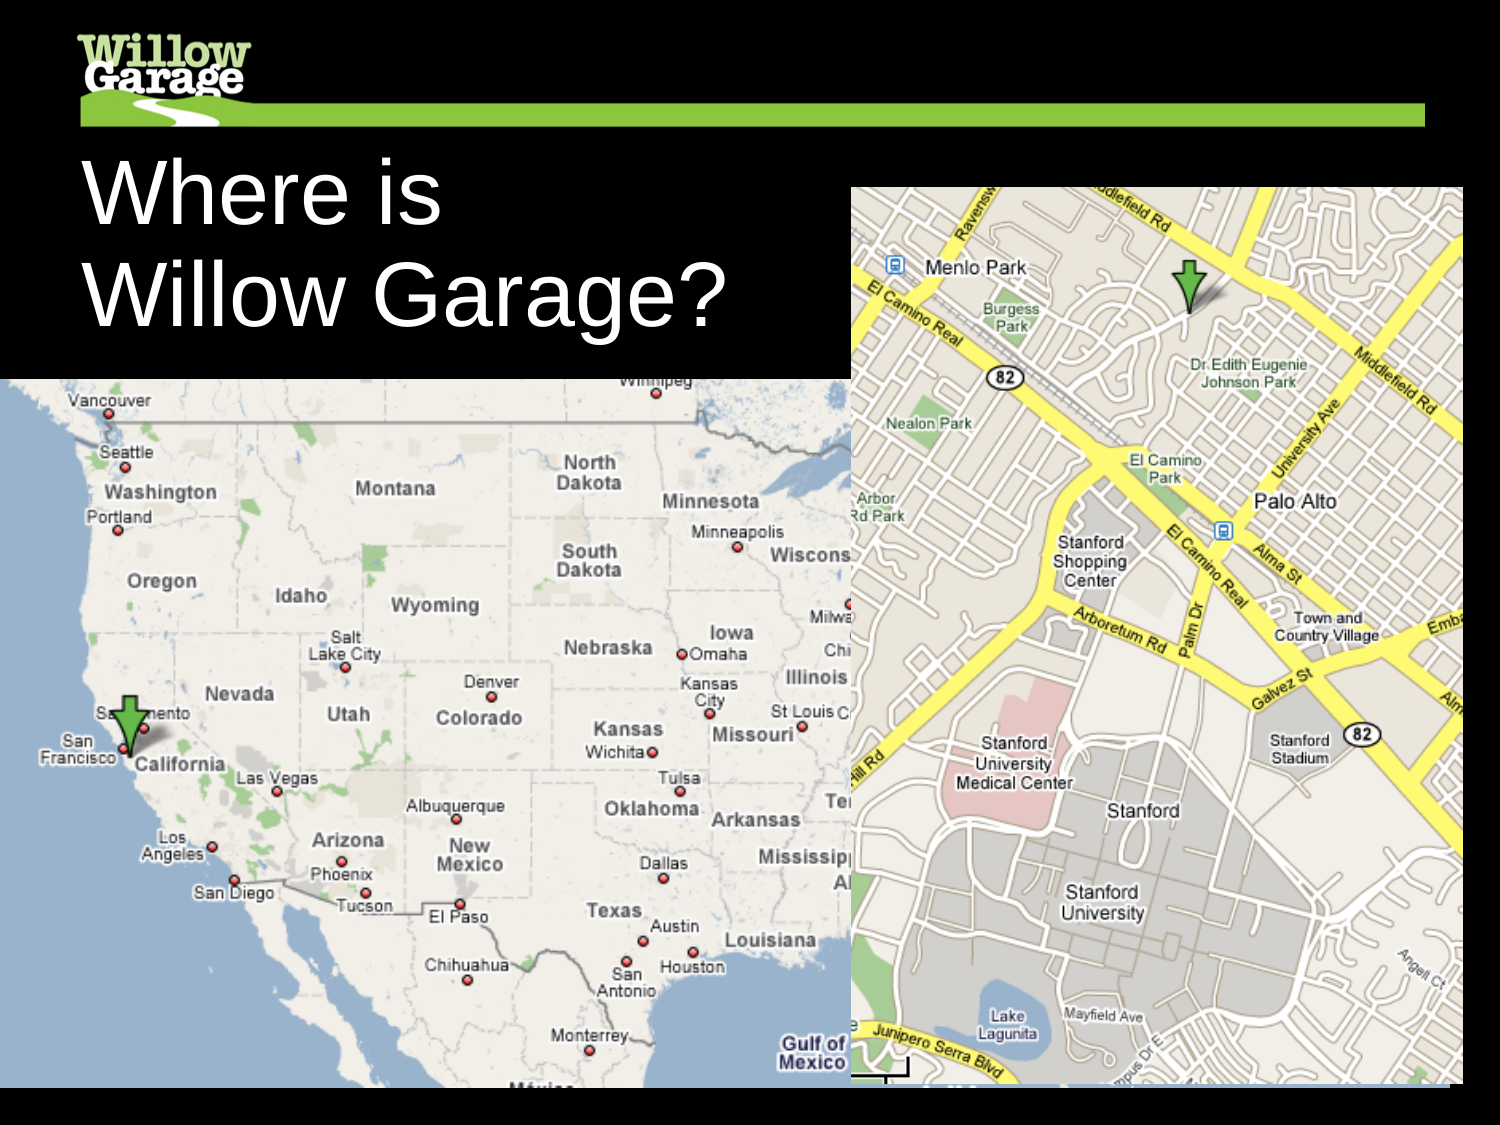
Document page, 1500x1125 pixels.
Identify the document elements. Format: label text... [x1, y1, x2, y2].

picture [0, 187, 1463, 1088]
title Where is Willow Garage? [75, 137, 1426, 351]
picture [50, 0, 1425, 153]
